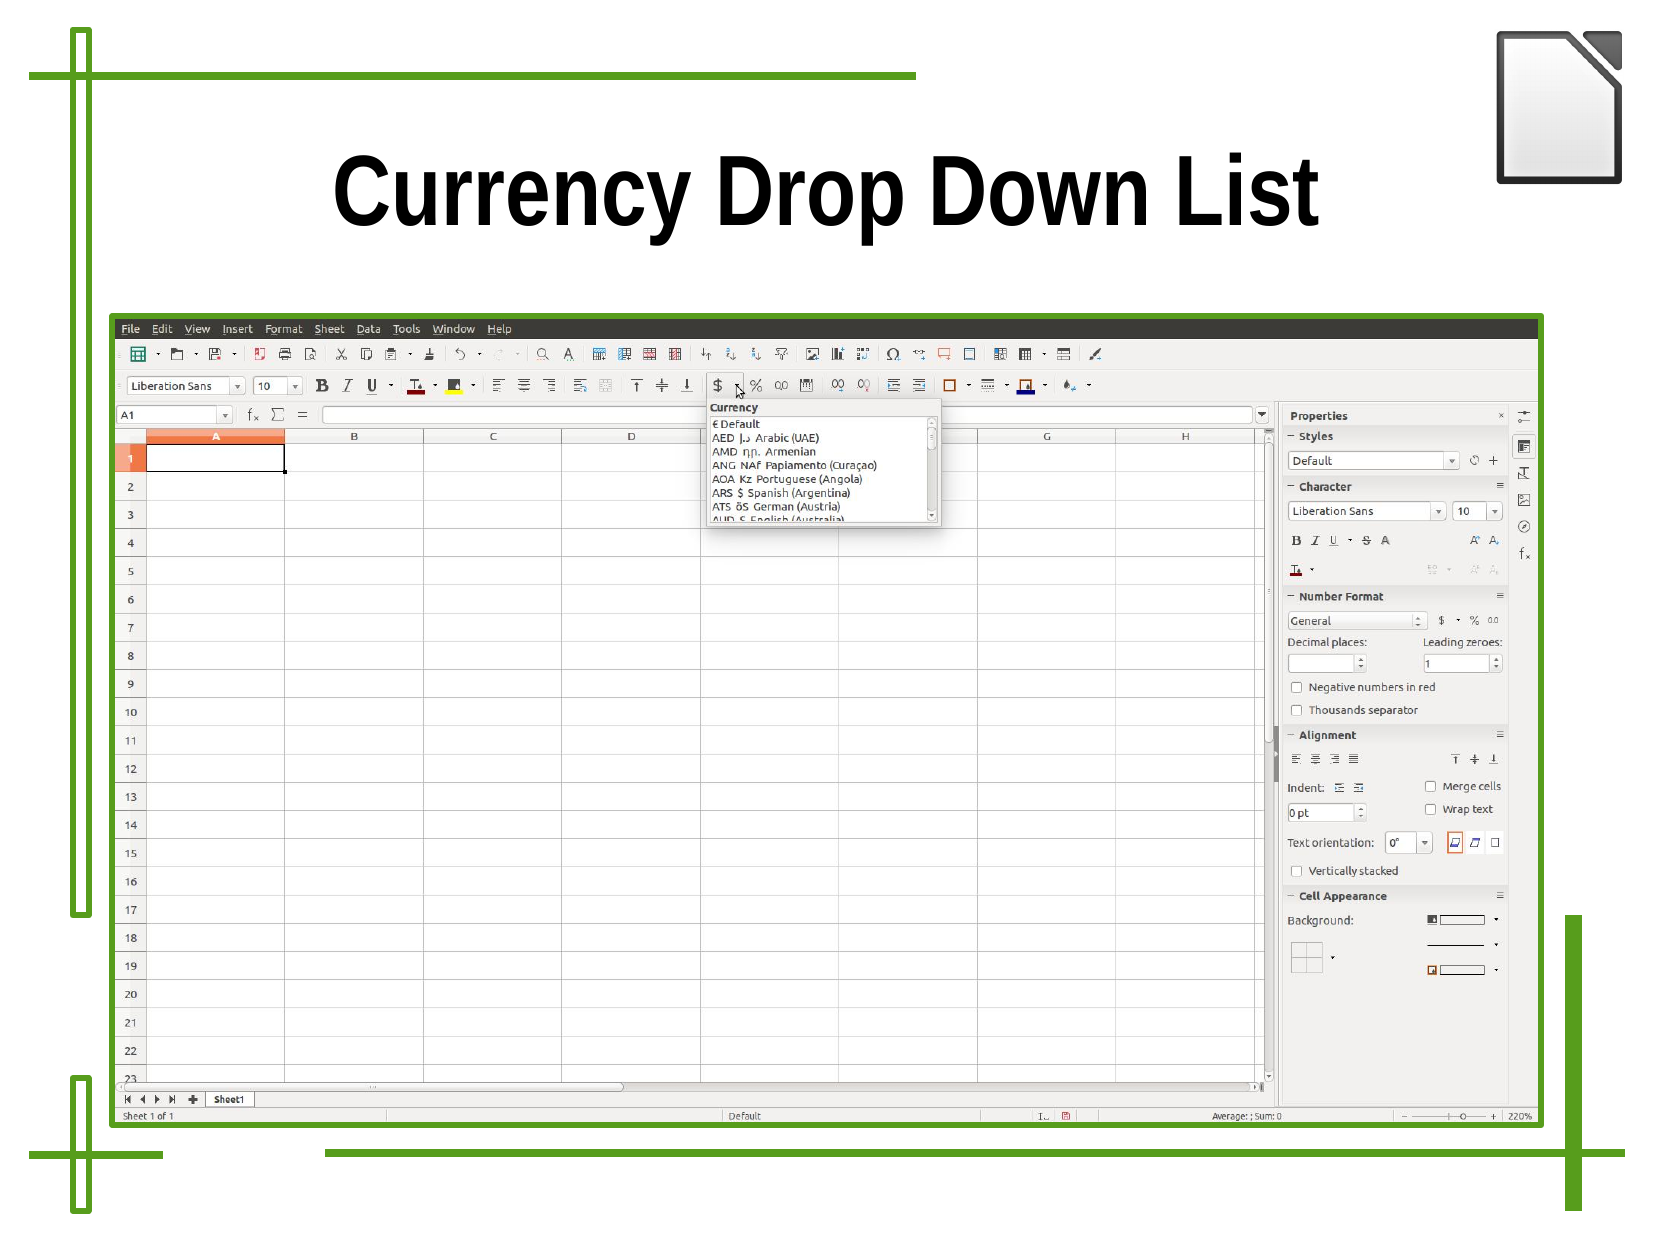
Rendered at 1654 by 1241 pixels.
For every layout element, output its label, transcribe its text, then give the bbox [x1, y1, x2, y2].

picture [1494, 29, 1624, 186]
title Currency Drop Down List [118, 118, 1536, 260]
picture [115, 318, 1539, 1123]
